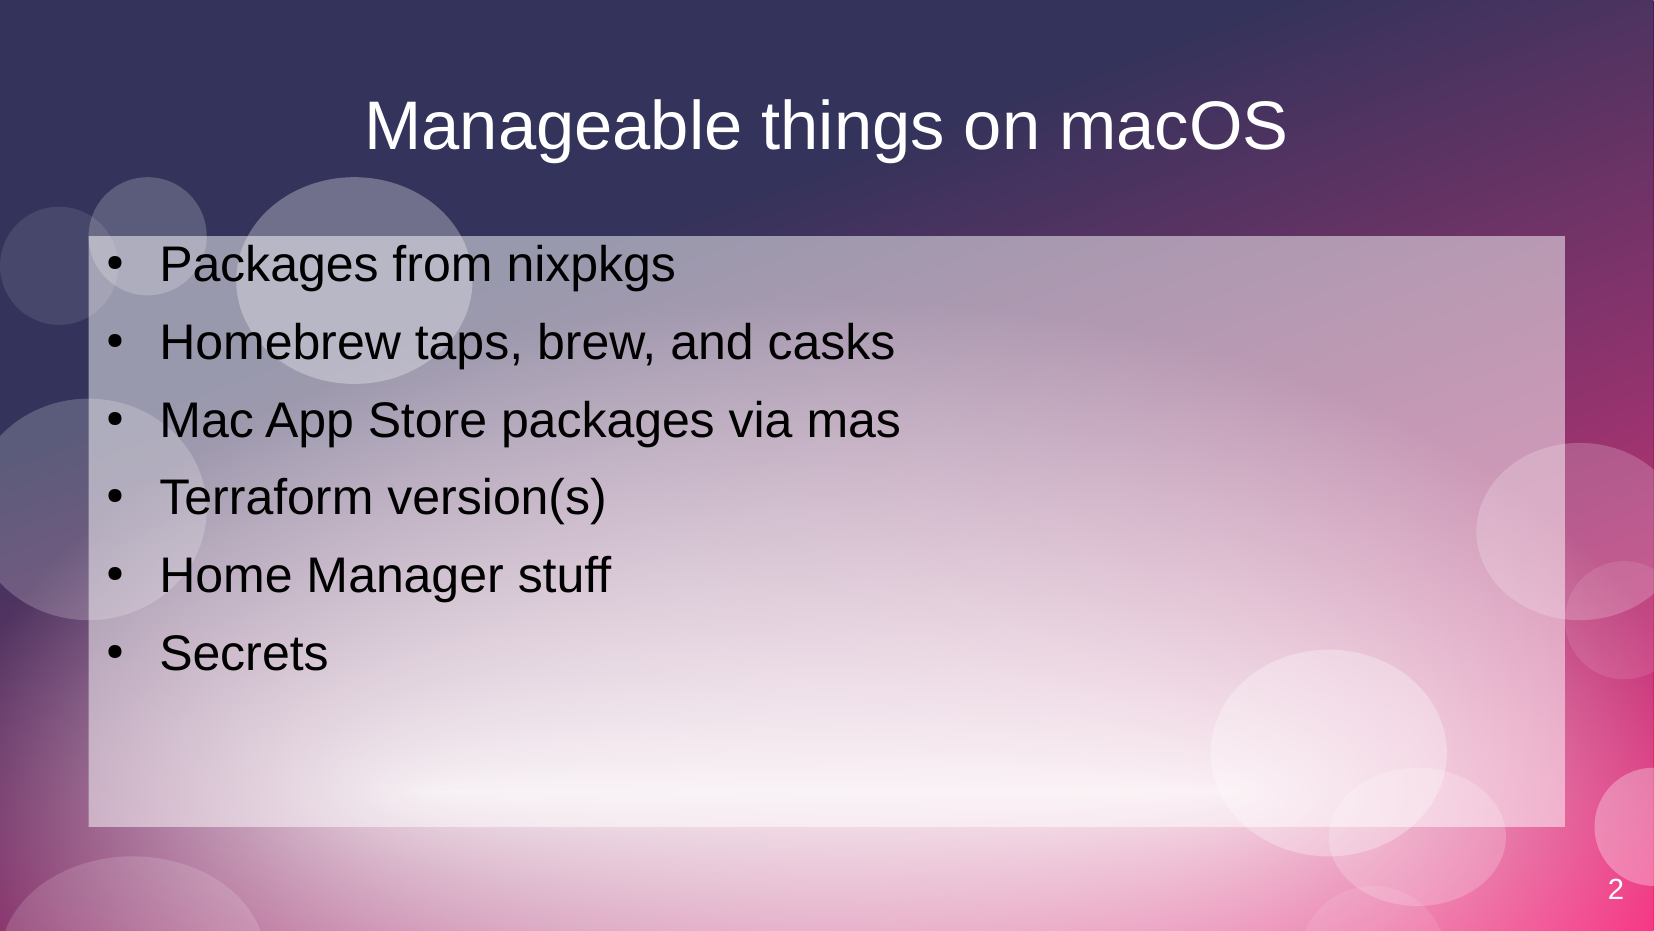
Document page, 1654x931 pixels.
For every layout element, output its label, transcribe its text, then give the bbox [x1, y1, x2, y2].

list Packages from nixpkgs Homebrew taps, brew, and casks Mac App Store packages via mas Terraform version(s) Home Manager stuff Secrets [88, 236, 1565, 827]
title Manageable things on macOS [88, 44, 1565, 207]
